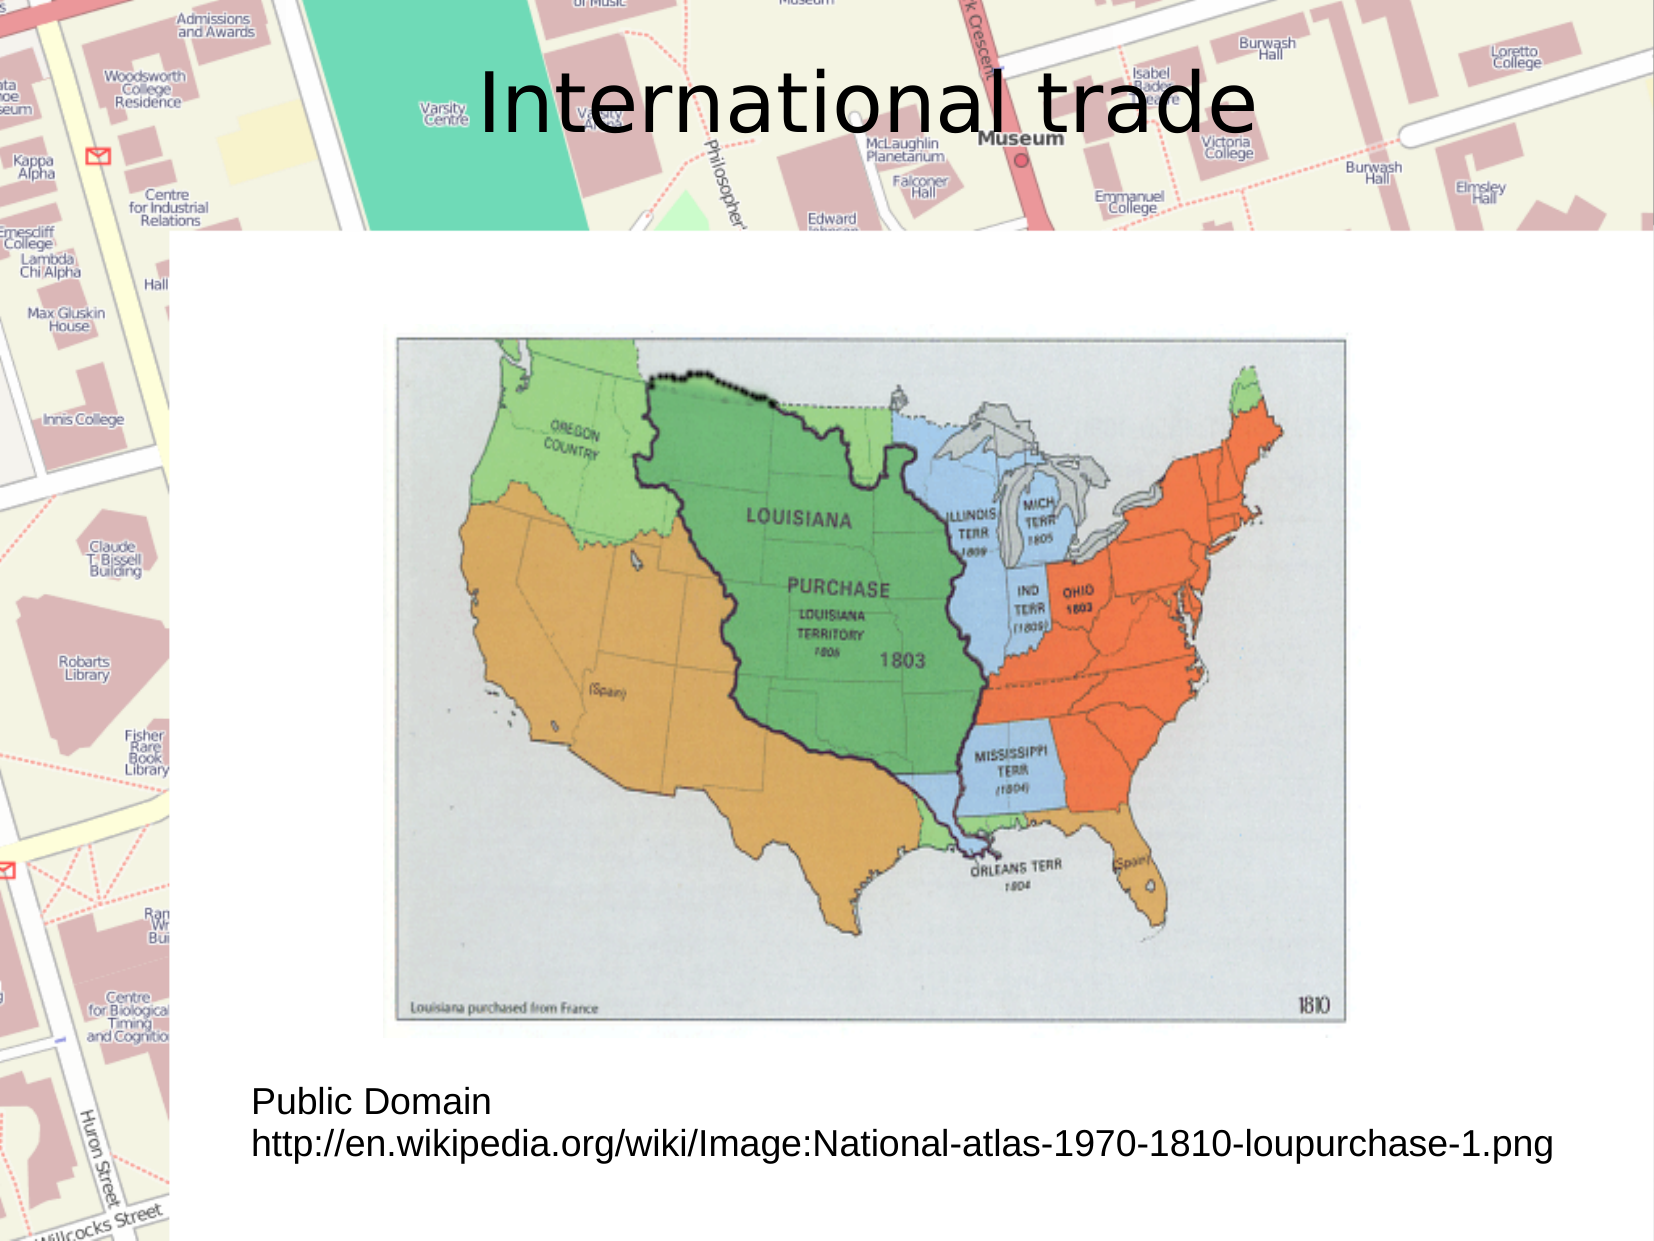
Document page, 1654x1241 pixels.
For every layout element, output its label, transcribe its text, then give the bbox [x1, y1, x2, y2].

picture [0, 0, 1654, 1241]
text_box Public Domain http://en.wikipedia.org/wiki/Image:National-atlas-1970-1810-loupurchase-1.png [236, 1073, 1609, 1200]
title International trade [124, 0, 1613, 208]
